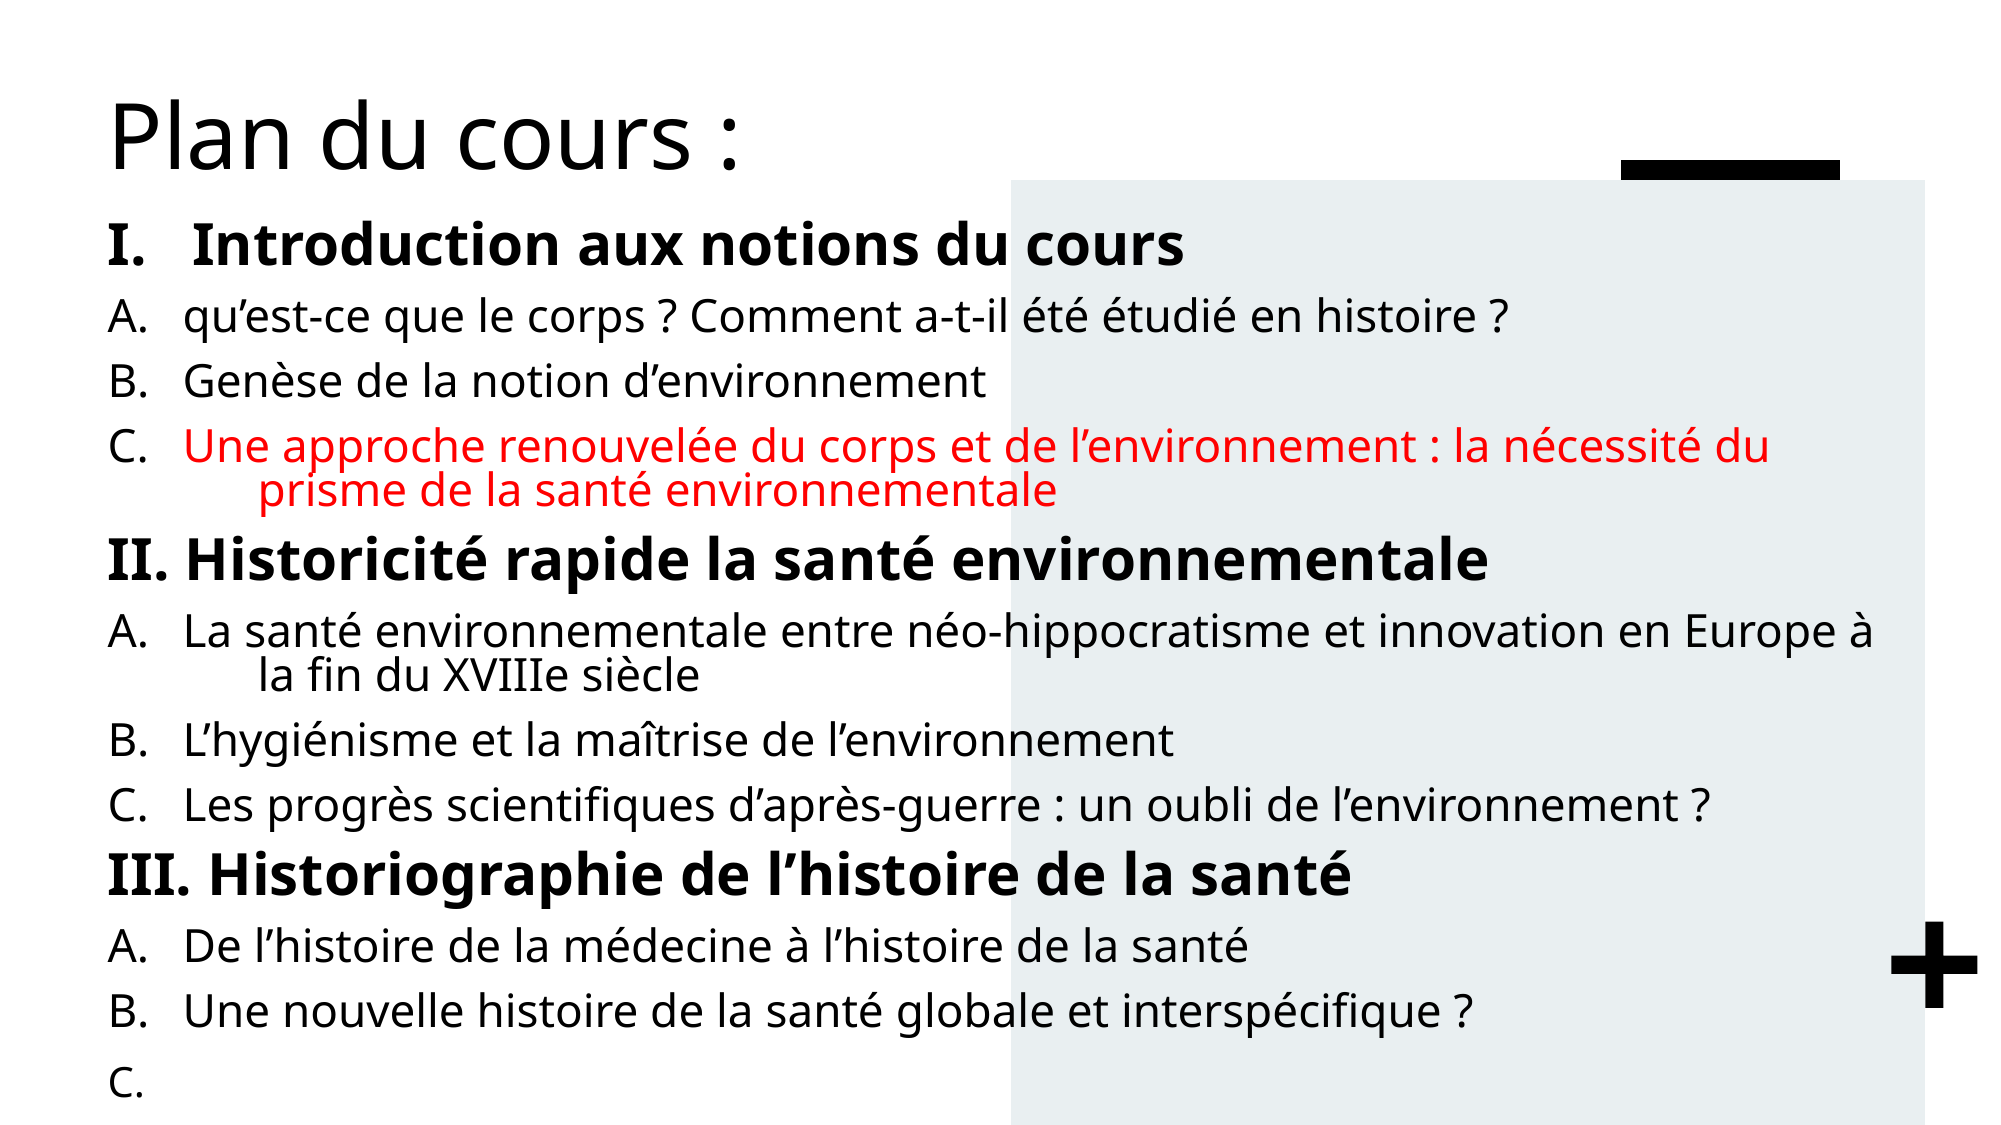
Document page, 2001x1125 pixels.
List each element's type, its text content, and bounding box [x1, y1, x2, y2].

title Plan du cours : [92, 70, 1449, 213]
list Introduction aux notions du cours qu’est-ce que le corps ? Comment a-t-il été étudié en histoire ? Genèse de la notion d’environnement Une approche renouvelée du corps et de l’environnement : la nécessité du prisme de la santé environnementale II. Historicité rapide la santé environnementale La santé environnementale entre néo-hippocratisme et innovation en Europe à la fin du XVIIIe siècle L’hygiénisme et la maîtrise de l’environnement Les progrès scientifiques d’après-guerre : un oubli de l’environnement ? III. Historiographie de l’histoire de la santé De l’histoire de la médecine à l’histoire de la santé Une nouvelle histoire de la santé globale et interspécifique ? [92, 213, 1908, 1093]
